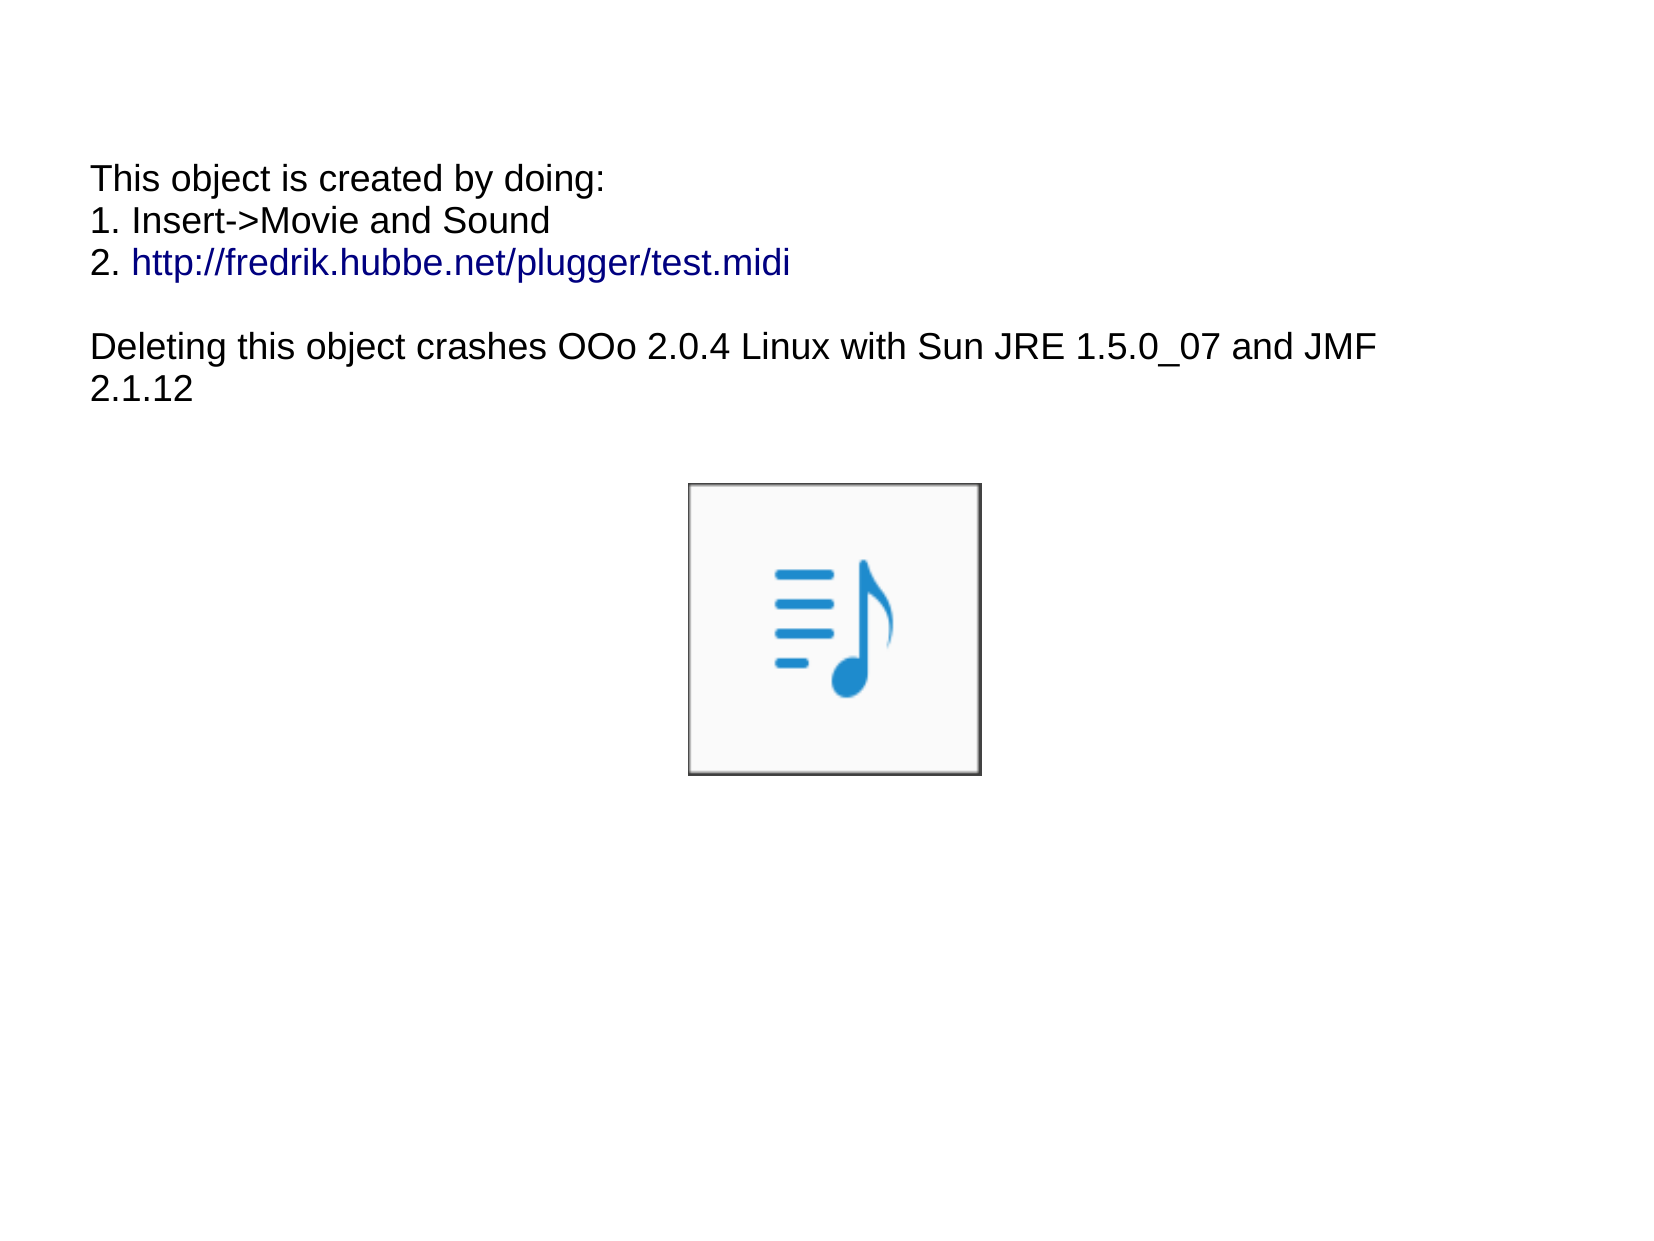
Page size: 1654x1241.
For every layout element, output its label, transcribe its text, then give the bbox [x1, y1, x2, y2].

text_box This object is created by doing: 1. Insert->Movie and Sound 2. http://fredrik.hubbe.net/plugger/test.midi Deleting this object crashes OOo 2.0.4 Linux with Sun JRE 1.5.0_07 and JMF 2.1.12 [75, 150, 1463, 417]
text_box [687, 481, 983, 778]
